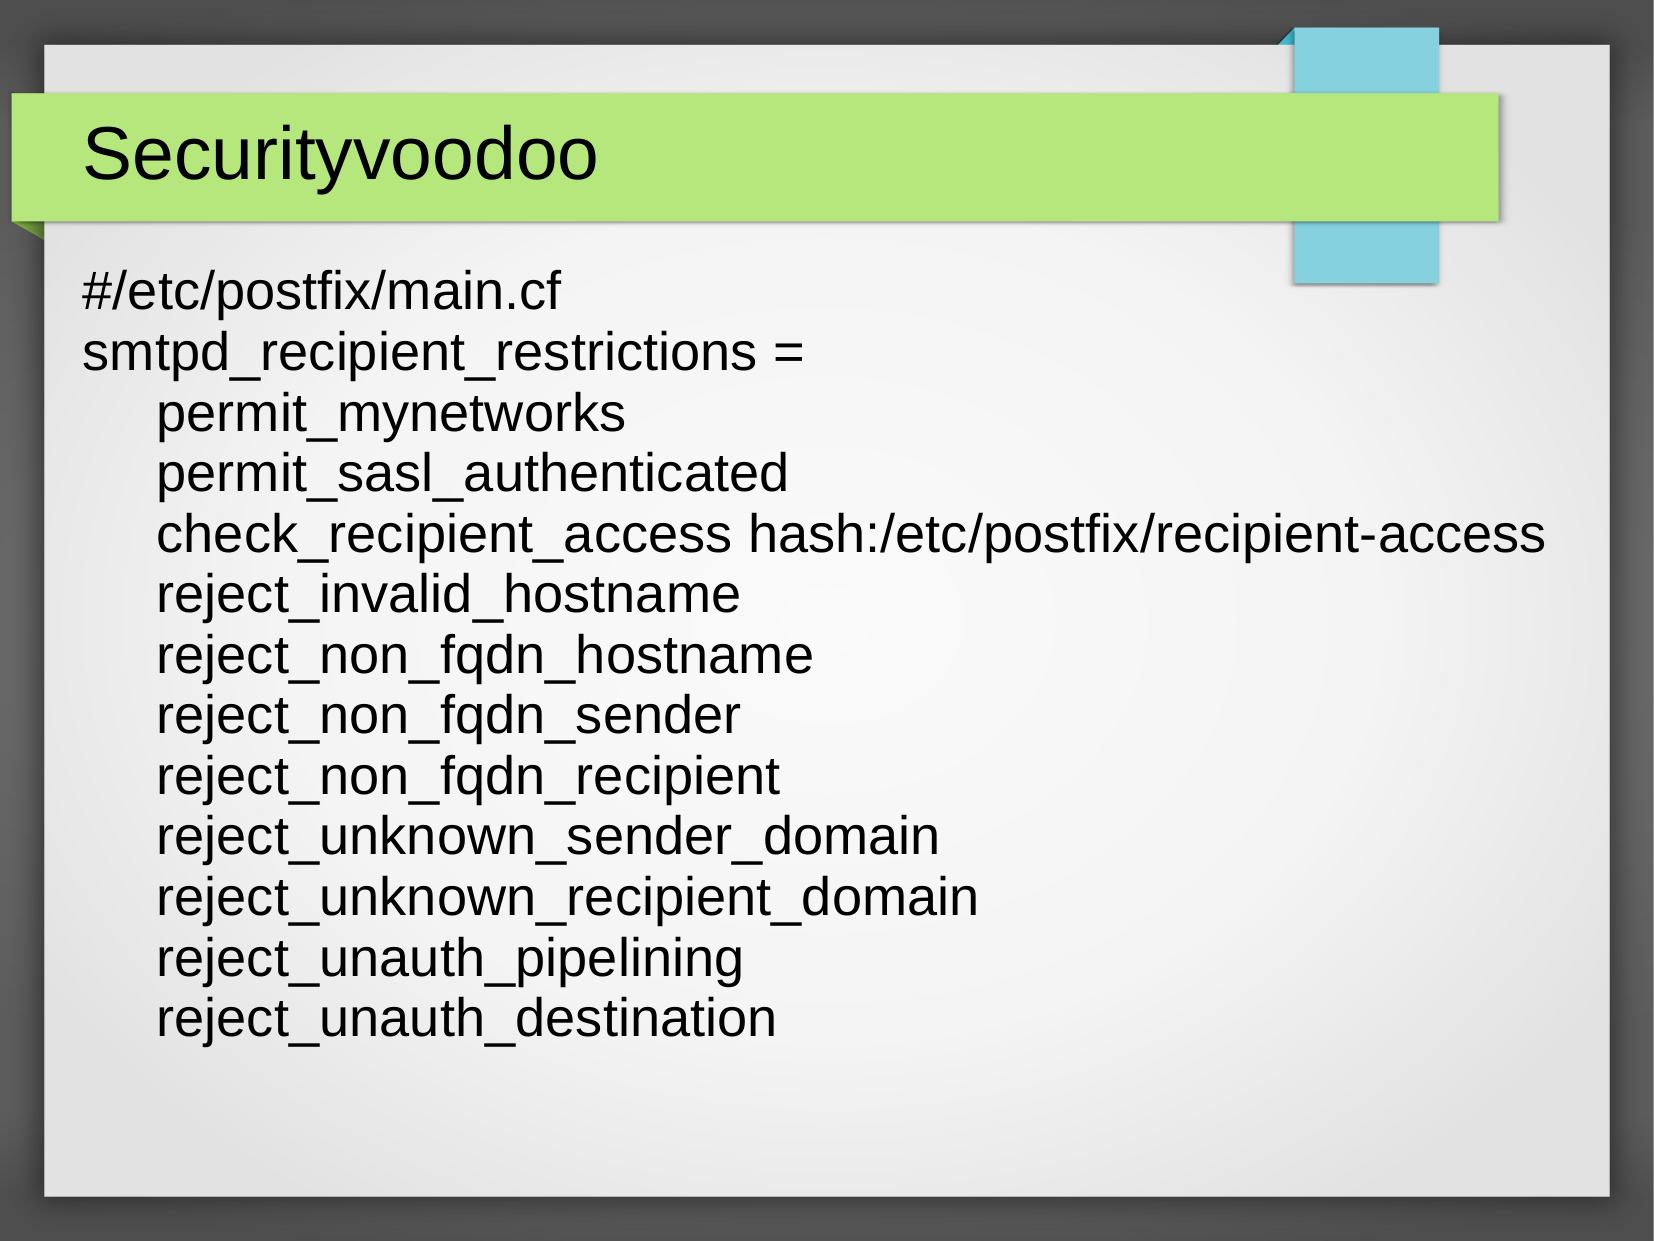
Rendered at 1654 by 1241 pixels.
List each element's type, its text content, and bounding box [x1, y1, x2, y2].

title Securityvoodoo [82, 94, 1264, 197]
picture [0, 0, 1654, 1241]
subtitle #/etc/postfix/main.cf smtpd_recipient_restrictions = permit_mynetworks permit_sasl_authenticated check_recipient_access hash:/etc/postfix/recipient-access reject_invalid_hostname reject_non_fqdn_hostname reject_non_fqdn_sender reject_non_fqdn_recipient reject_unknown_sender_domain reject_unknown_recipient_domain reject_unauth_pipelining reject_unauth_destination [82, 197, 1571, 1112]
